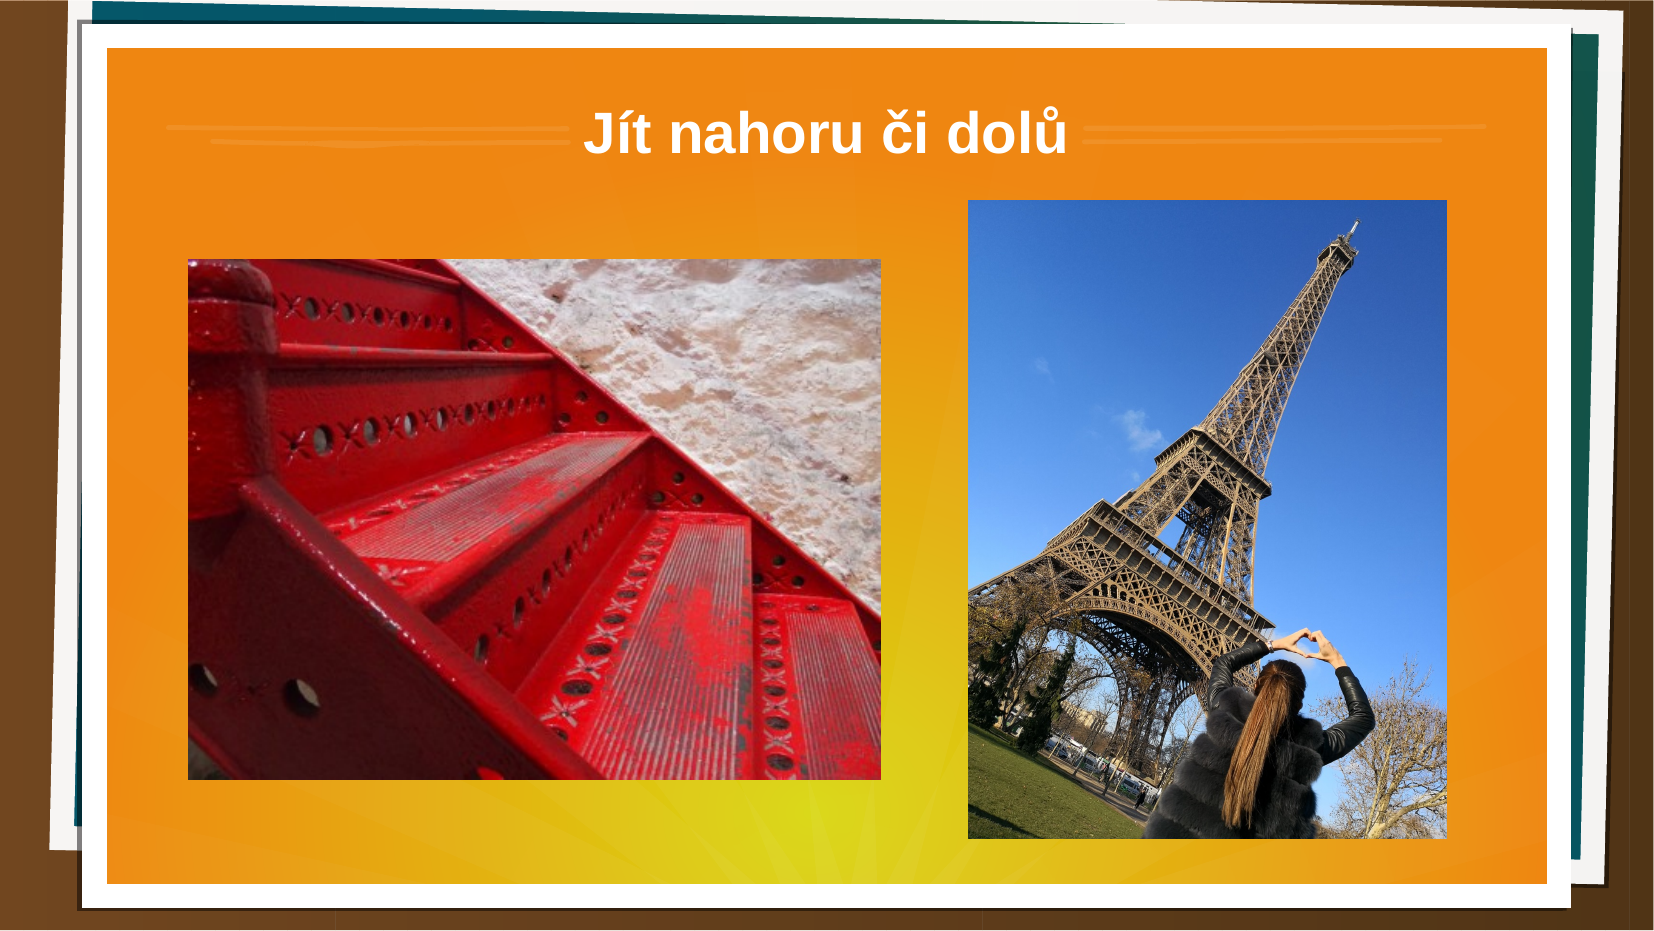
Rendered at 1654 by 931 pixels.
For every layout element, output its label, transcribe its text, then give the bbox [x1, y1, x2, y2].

title Jít nahoru či dolů [566, 59, 1087, 207]
picture [968, 200, 1447, 839]
picture [188, 259, 881, 780]
